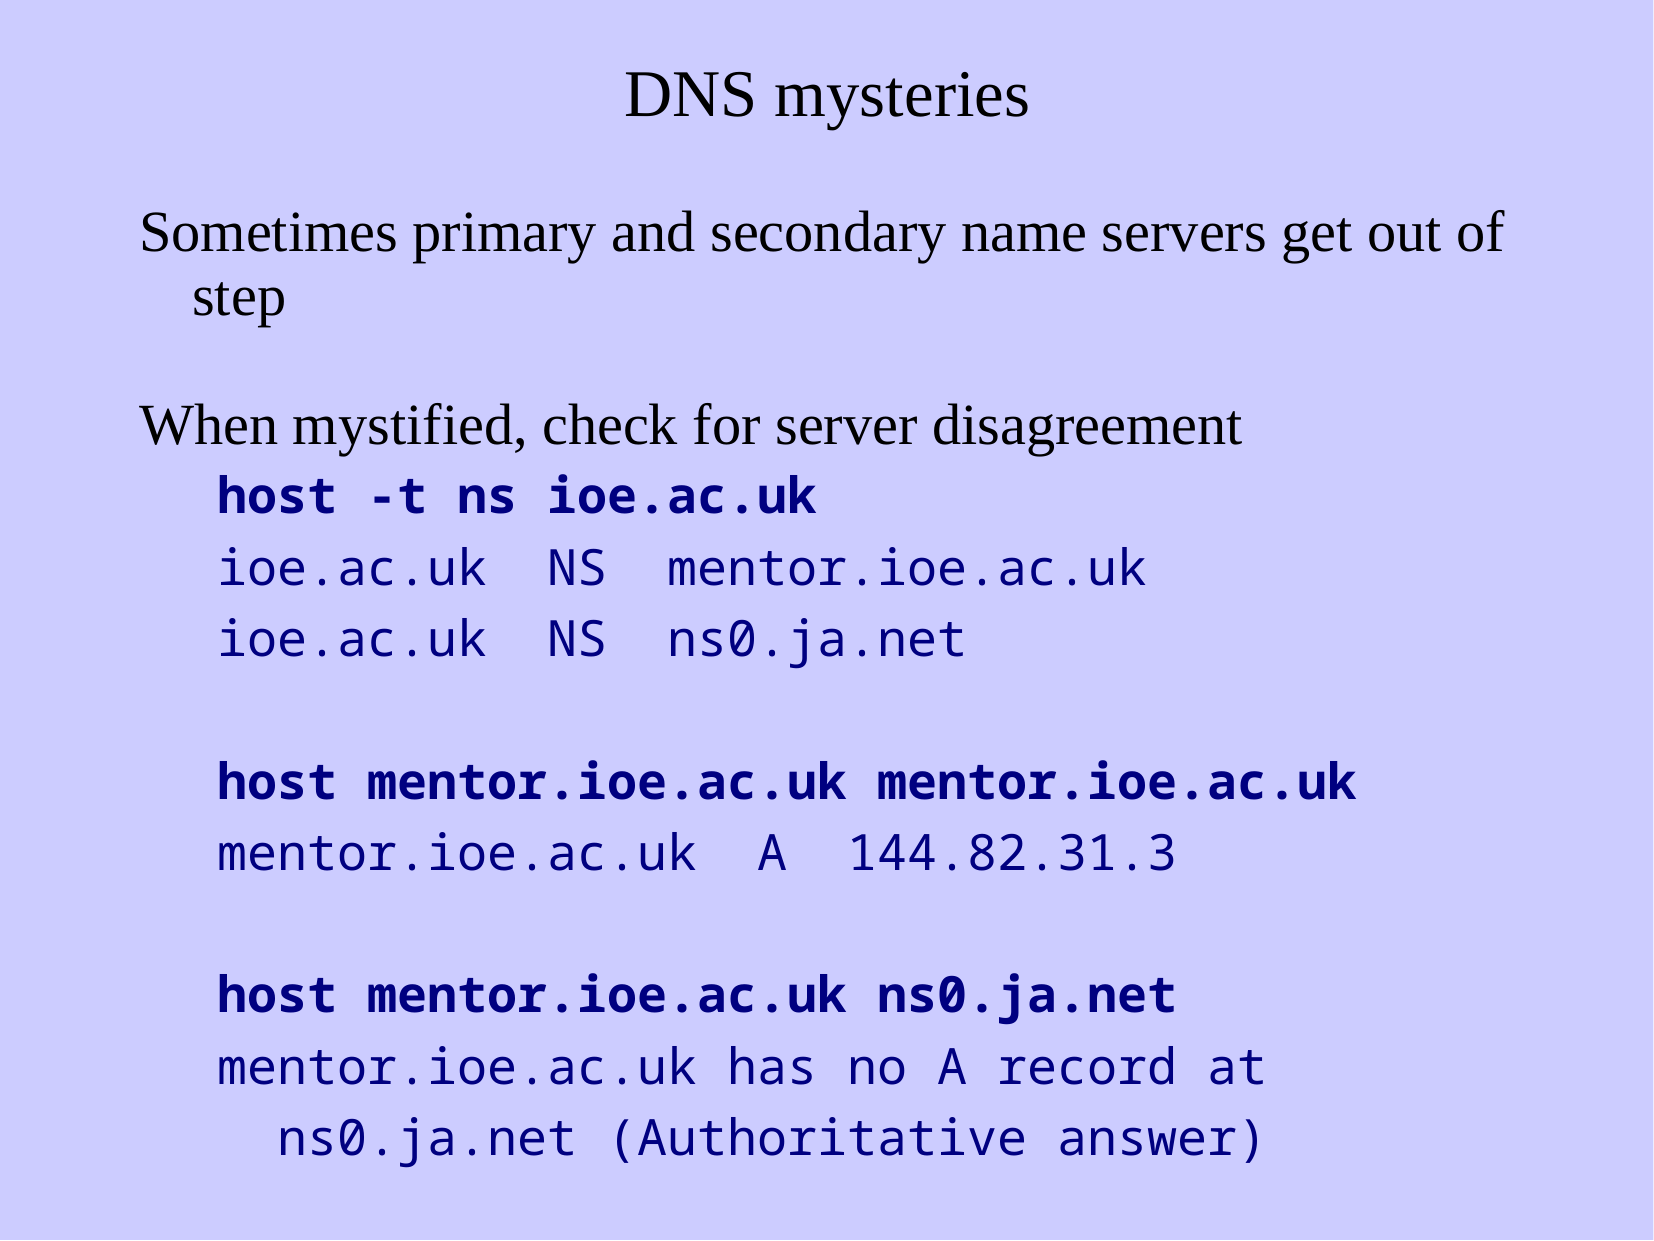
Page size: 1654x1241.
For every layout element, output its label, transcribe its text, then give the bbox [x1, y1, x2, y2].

title DNS mysteries [121, 17, 1534, 171]
list Sometimes primary and secondary name servers get out of step When mystified, check for server disagreement host -t ns ioe.ac.uk ioe.ac.uk NS mentor.ioe.ac.uk ioe.ac.uk NS ns0.ja.net host mentor.ioe.ac.uk mentor.ioe.ac.uk mentor.ioe.ac.uk A 144.82.31.3 host mentor.ioe.ac.uk ns0.ja.net mentor.ioe.ac.uk has no A record at ns0.ja.net (Authoritative answer) [121, 199, 1534, 1160]
